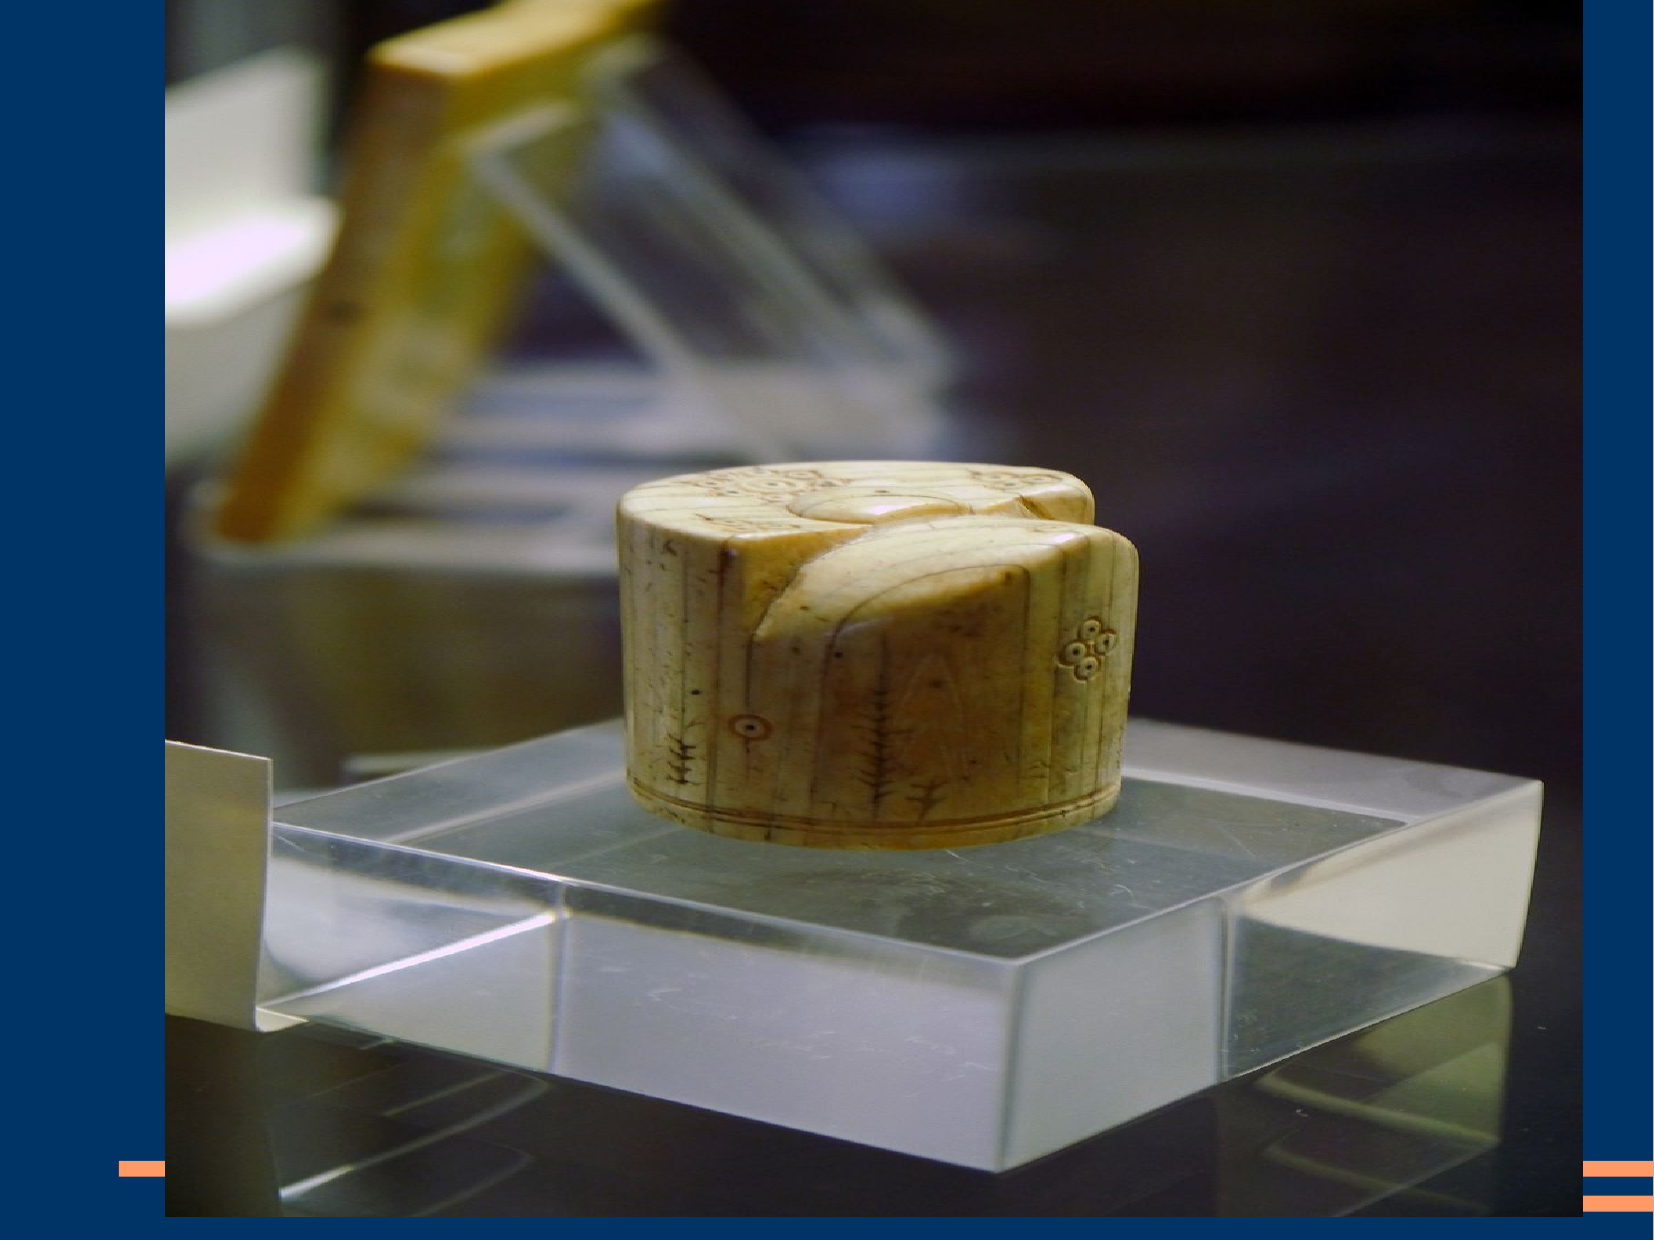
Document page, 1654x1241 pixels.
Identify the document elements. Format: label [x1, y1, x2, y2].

picture [165, 0, 1583, 1217]
